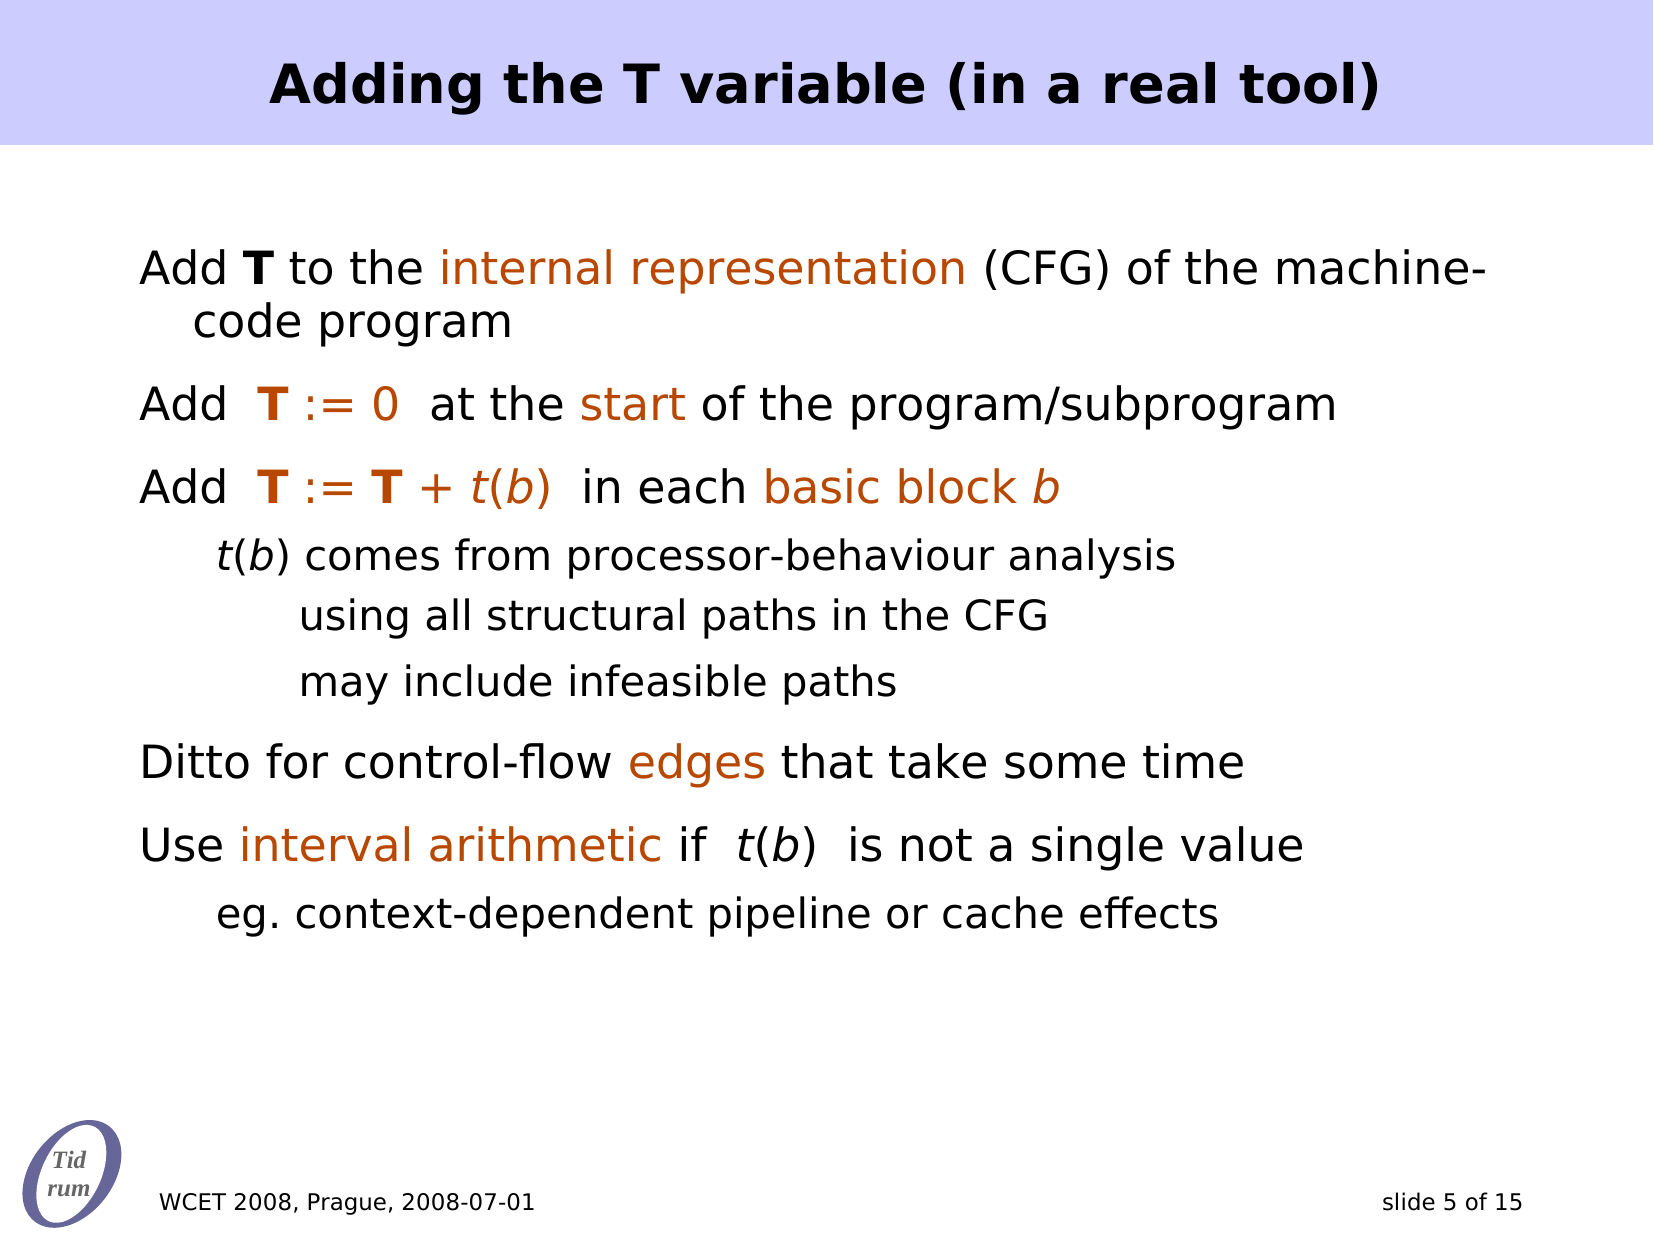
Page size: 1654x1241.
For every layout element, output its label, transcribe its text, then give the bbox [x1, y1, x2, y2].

list Add T to the internal representation (CFG) of the machine-code program Add T := 0 at the start of the program/subprogram Add T := T + t(b) in each basic block b t(b) comes from processor-behaviour analysis using all structural paths in the CFG may include infeasible paths Ditto for control-flow edges that take some time Use interval arithmetic if t(b) is not a single value eg. context-dependent pipeline or cache effects [121, 241, 1533, 1028]
title Adding the T variable (in a real tool) [121, 43, 1533, 126]
